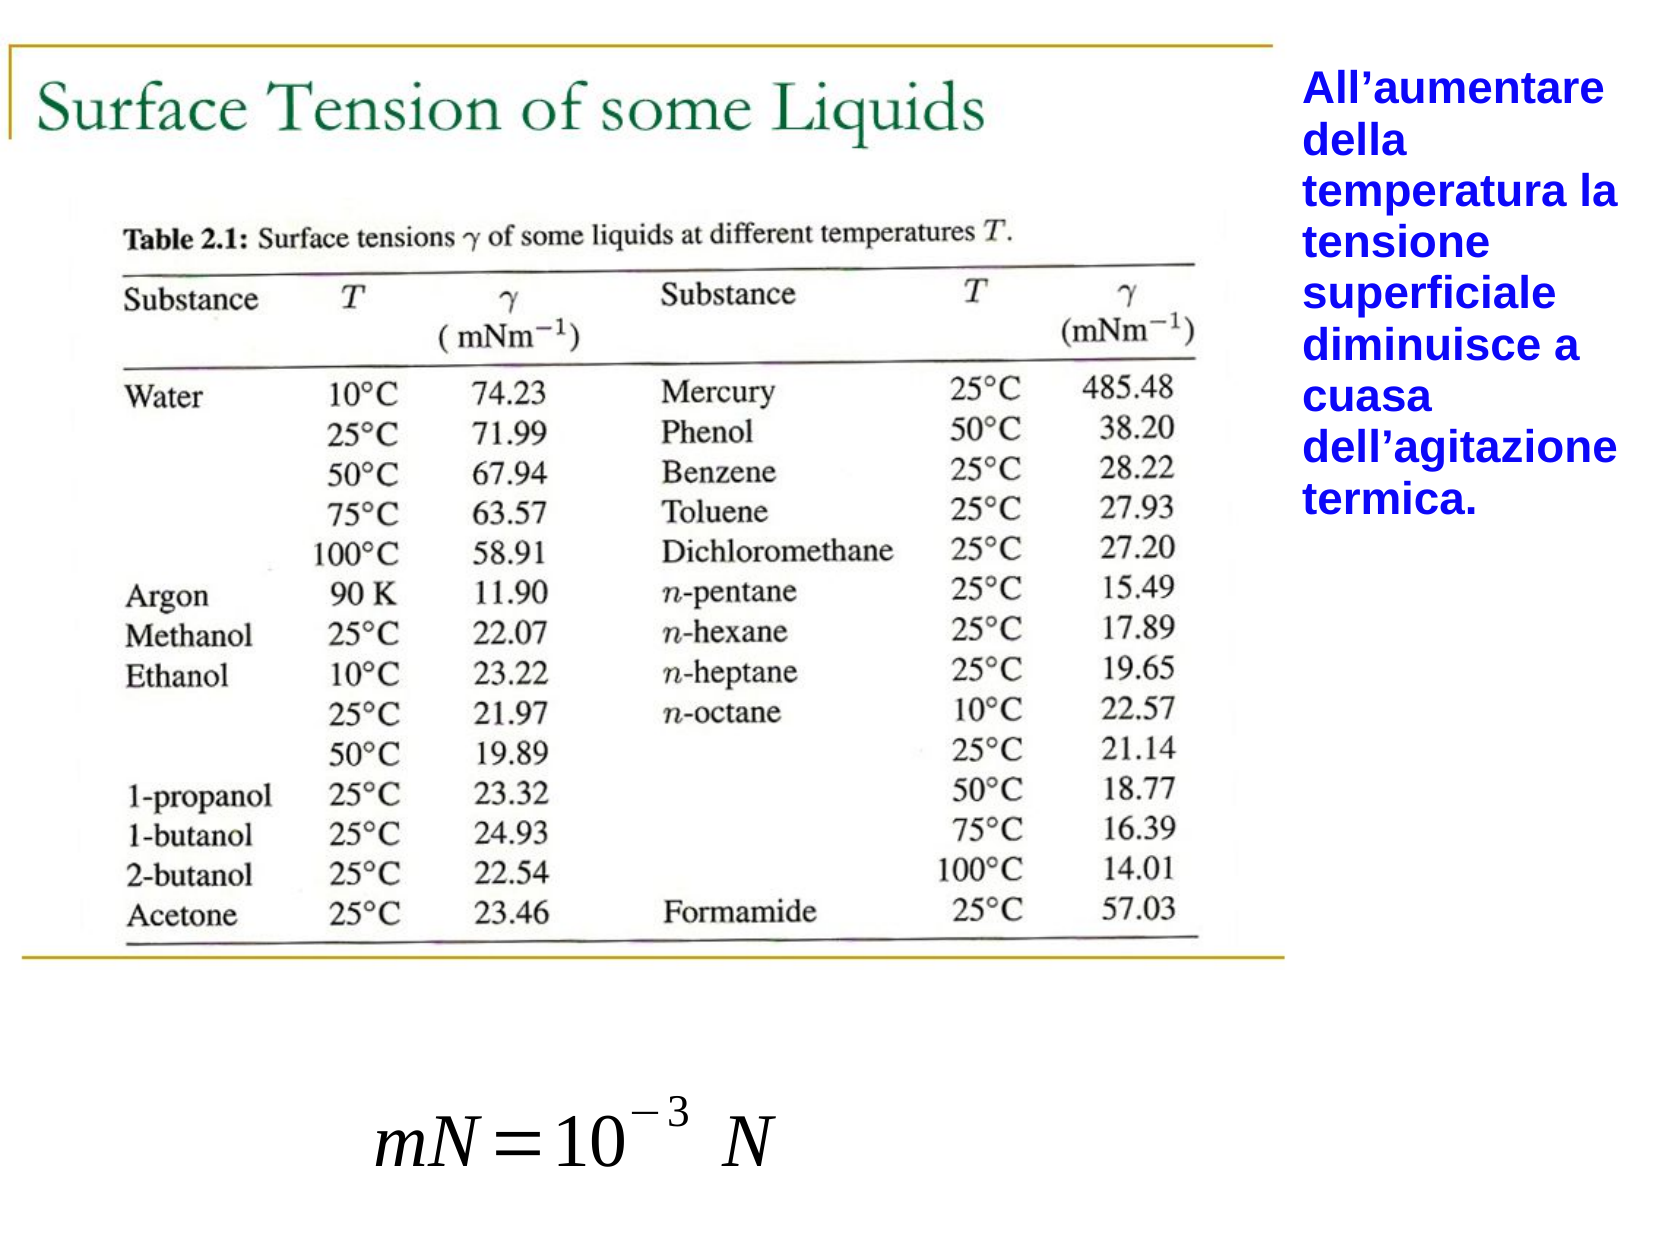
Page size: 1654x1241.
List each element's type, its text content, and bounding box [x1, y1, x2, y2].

text_box All’aumentare della temperatura la tensione superficiale diminuisce a cuasa dell’agitazione termica. [1287, 55, 1654, 733]
picture [0, 11, 1355, 1063]
chart [354, 1086, 800, 1182]
